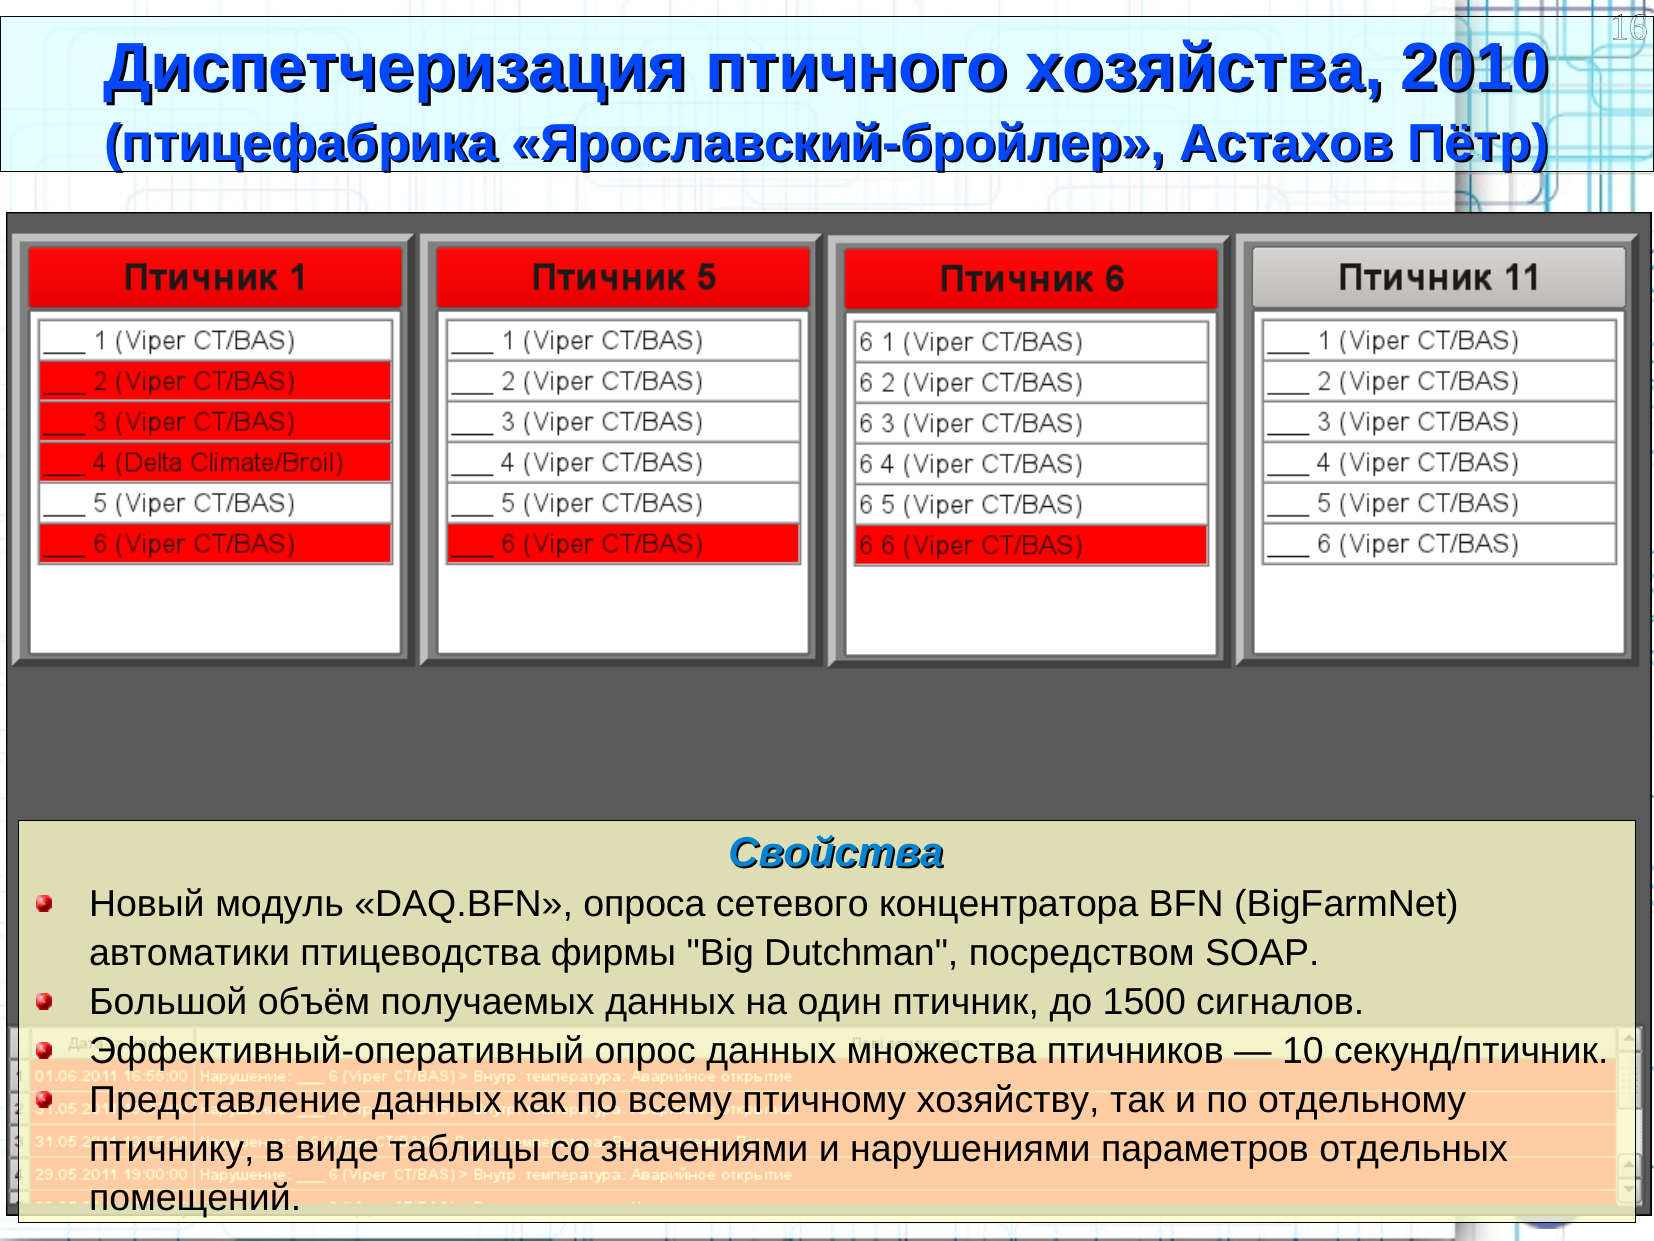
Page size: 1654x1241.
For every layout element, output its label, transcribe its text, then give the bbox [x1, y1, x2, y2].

list Свойства Новый модуль «DAQ.BFN», опроса сетевого концентратора BFN (BigFarmNet) автоматики птицеводства фирмы "Big Dutchman", посредством SOAP. Большой объём получаемых данных на один птичник, до 1500 сигналов. Эффективный-оперативный опрос данных множества птичников — 10 секунд/птичник. Представление данных как по всему птичному хозяйству, так и по отдельному птичнику, в виде таблицы со значениями и нарушениями параметров отдельных помещений. [18, 820, 1636, 1223]
picture [0, 0, 1654, 16]
picture [0, 172, 1654, 1241]
title Диспетчеризация птичного хозяйства, 2010 (птицефабрика «Ярославский-бройлер», Астахов Пётр) [0, 22, 1654, 166]
